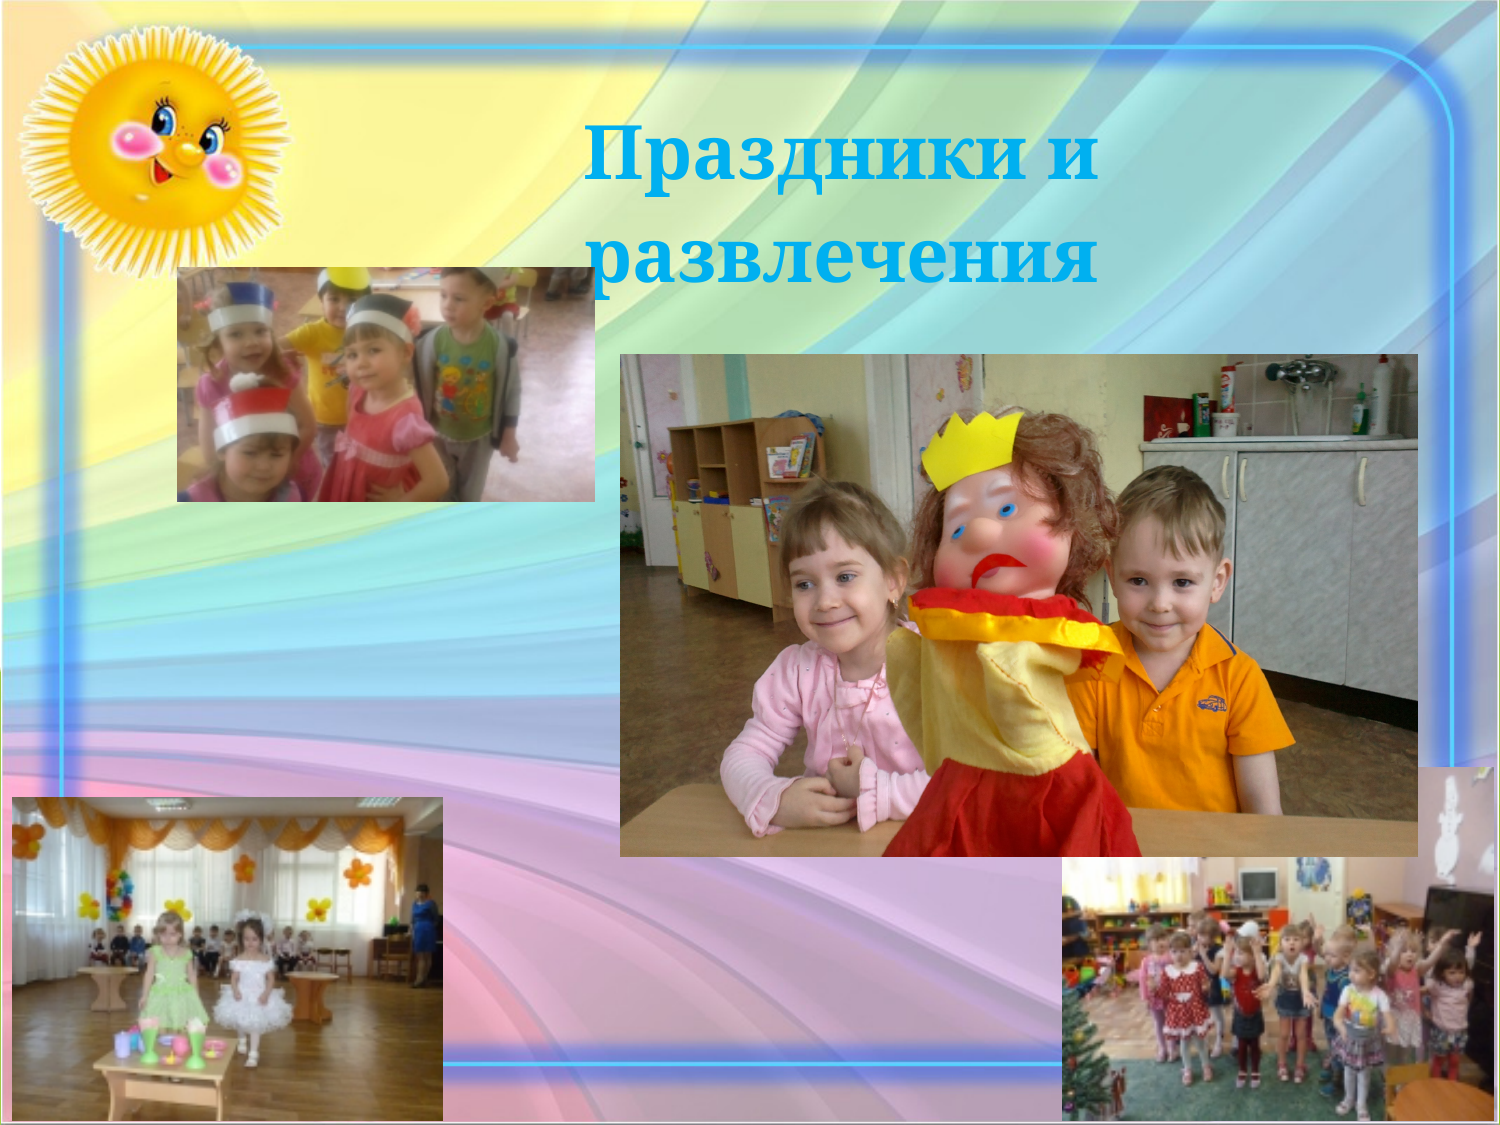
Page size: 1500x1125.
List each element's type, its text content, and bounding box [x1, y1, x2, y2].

text_box Праздники и развлечения [335, 92, 1347, 199]
picture [1, 0, 1499, 1125]
